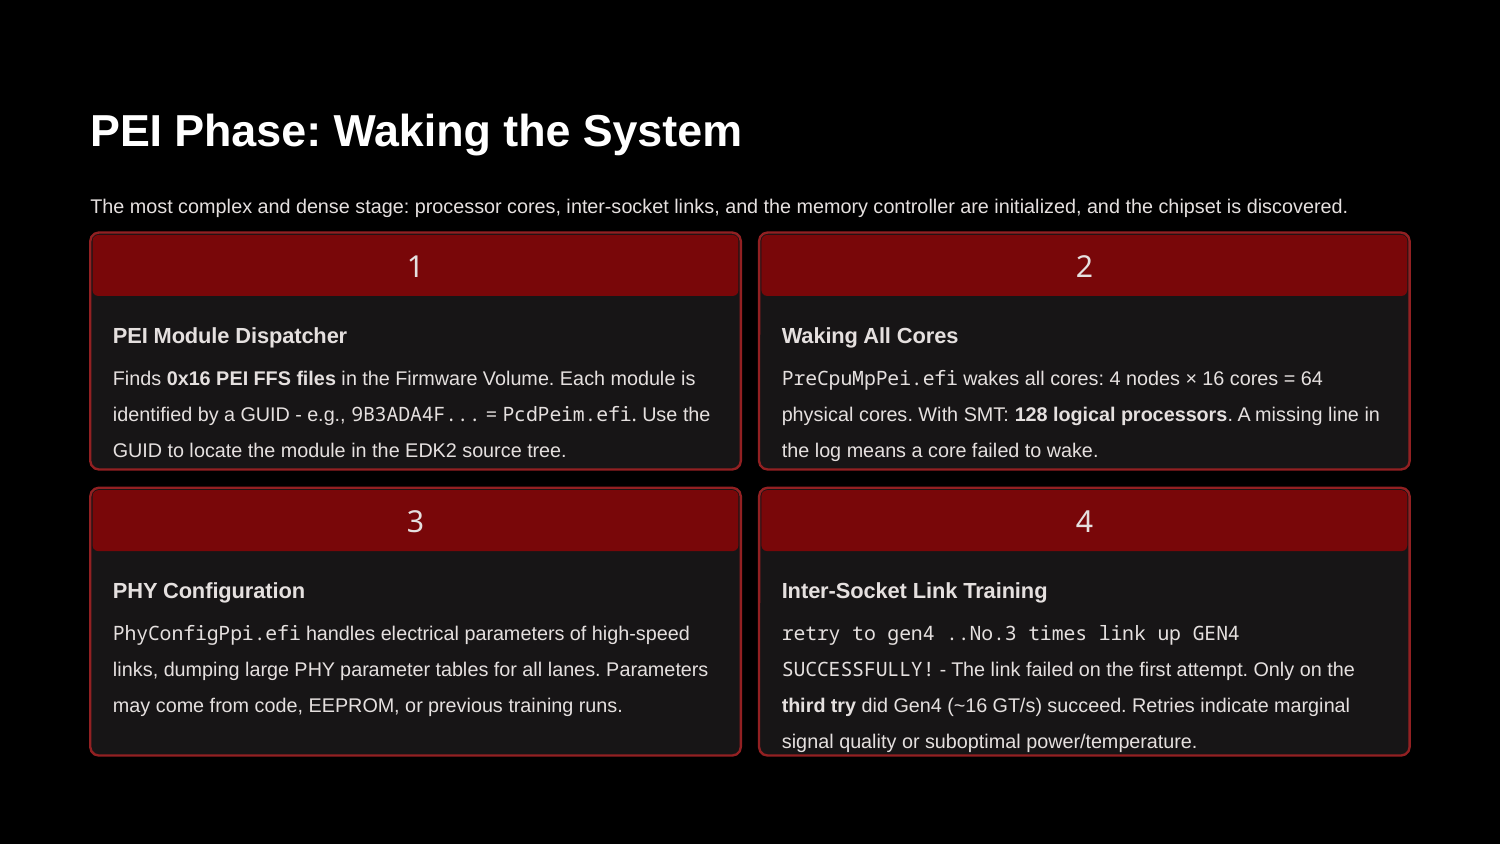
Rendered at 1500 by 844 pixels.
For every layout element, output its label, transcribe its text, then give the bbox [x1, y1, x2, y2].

text_box The most complex and dense stage: processor cores, inter-socket links, and the memory controller are initialized, and the chipset is discovered. [90, 181, 1410, 213]
text_box [90, 487, 741, 756]
text_box 4 [1069, 501, 1100, 540]
text_box [759, 232, 1410, 470]
text_box Waking All Cores [781, 314, 1008, 343]
text_box Inter-Socket Link Training [781, 569, 1167, 604]
text_box retry to gen4 ..No.3 times link up GEN4 SUCCESSFULLY! - The link failed on the first attempt. Only on the third try did Gen4 (~16 GT/s) succeed. Retries indicate marginal signal quality or suboptimal power/temperature. [781, 608, 1387, 733]
text_box 1 [400, 246, 431, 285]
text_box PHY Configuration [112, 569, 339, 598]
text_box [90, 232, 741, 470]
text_box 2 [1069, 246, 1100, 285]
text_box [759, 487, 1410, 756]
text_box PEI Module Dispatcher [112, 314, 473, 343]
text_box 3 [400, 501, 431, 540]
text_box PreCpuMpPei.efi wakes all cores: 4 nodes × 16 cores = 64 physical cores. With SMT: 128 logical processors. A missing line in the log means a core failed to wake. [781, 353, 1387, 447]
text_box PhyConfigPpi.efi handles electrical parameters of high-speed links, dumping large PHY parameter tables for all lanes. Parameters may come from code, EEPROM, or previous training runs. [112, 608, 719, 703]
text_box PEI Phase: Waking the System [90, 88, 1049, 145]
text_box Finds 0x16 PEI FFS files in the Firmware Volume. Each module is identified by a GUID - e.g., 9B3ADA4F... = PcdPeim.efi. Use the GUID to locate the module in the EDK2 source tree. [112, 353, 719, 447]
